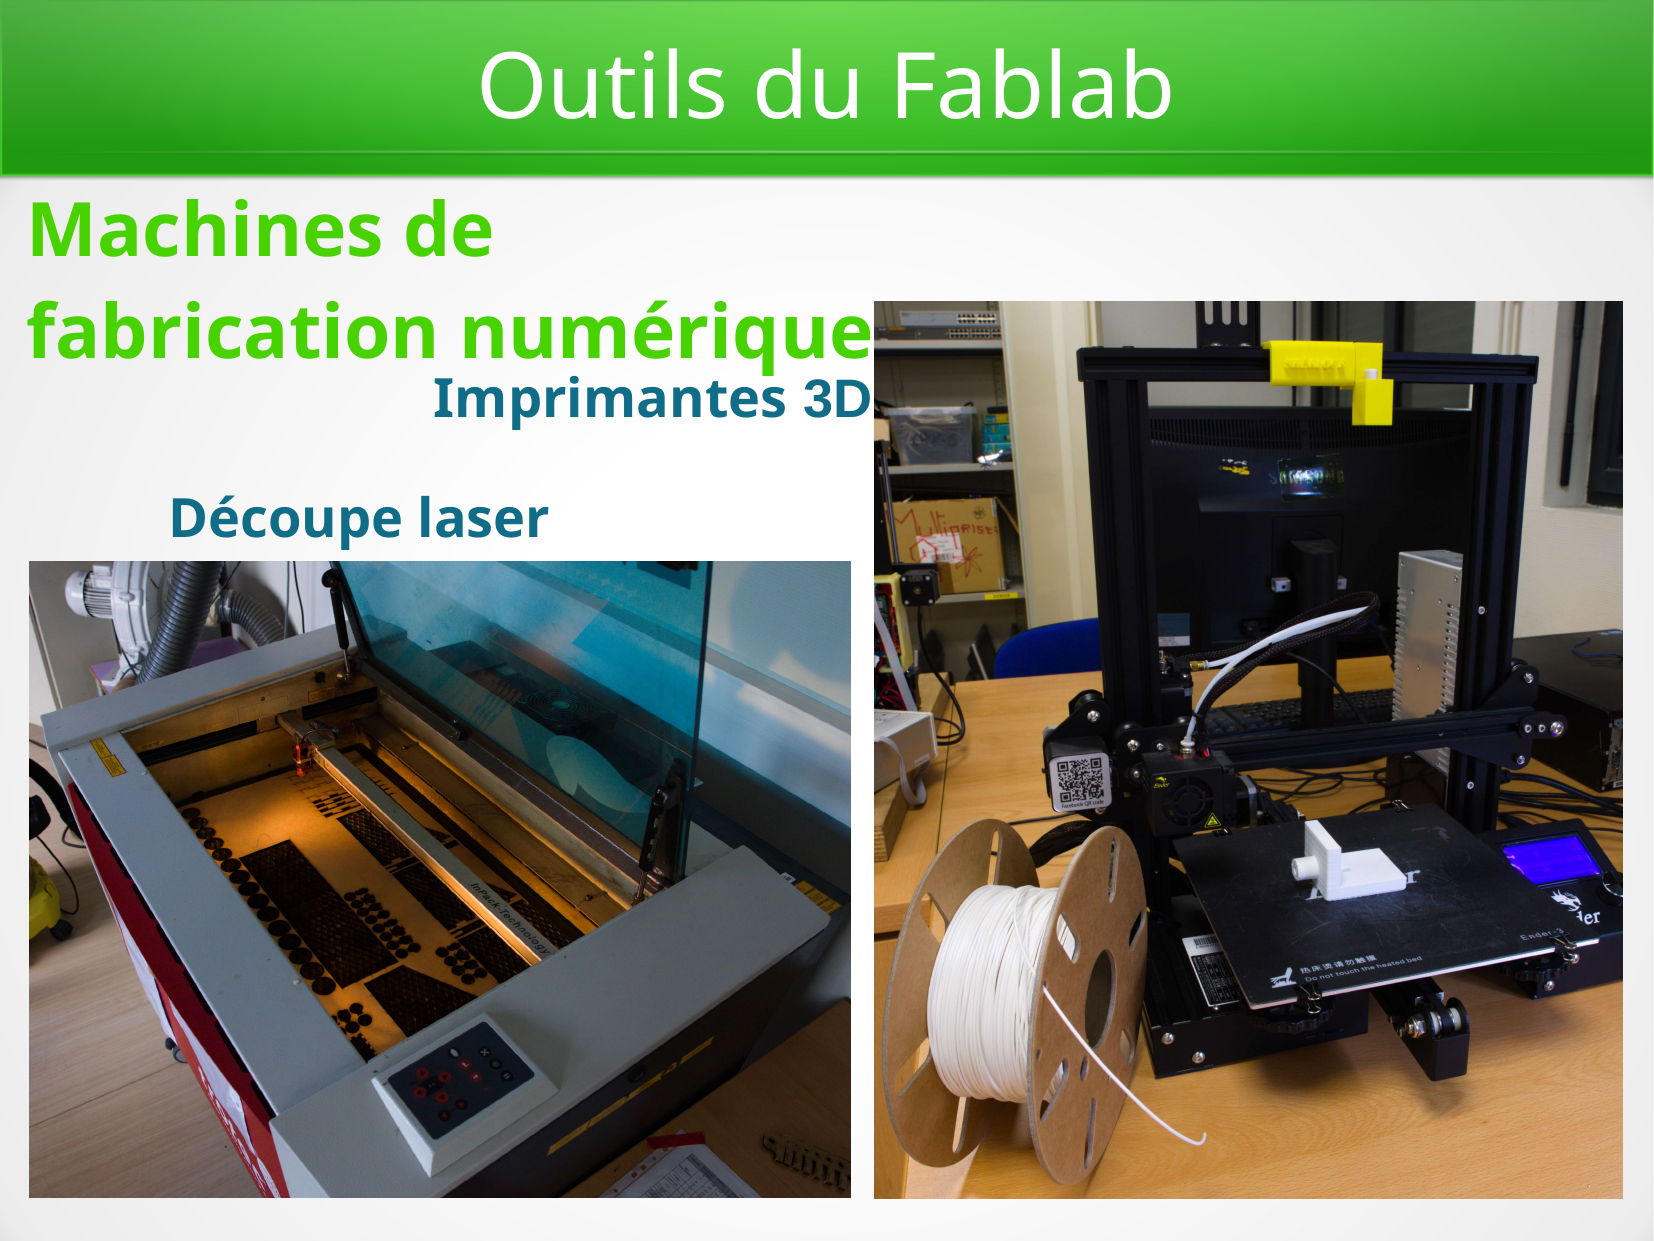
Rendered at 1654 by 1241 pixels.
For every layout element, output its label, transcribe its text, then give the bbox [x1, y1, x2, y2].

text_box Découpe laser [153, 472, 638, 552]
picture [0, 0, 1654, 1241]
text_box Imprimantes 3D [419, 351, 951, 497]
title Outils du Fablab [82, 11, 1571, 154]
text_box Machines de fabrication numérique [11, 168, 934, 378]
